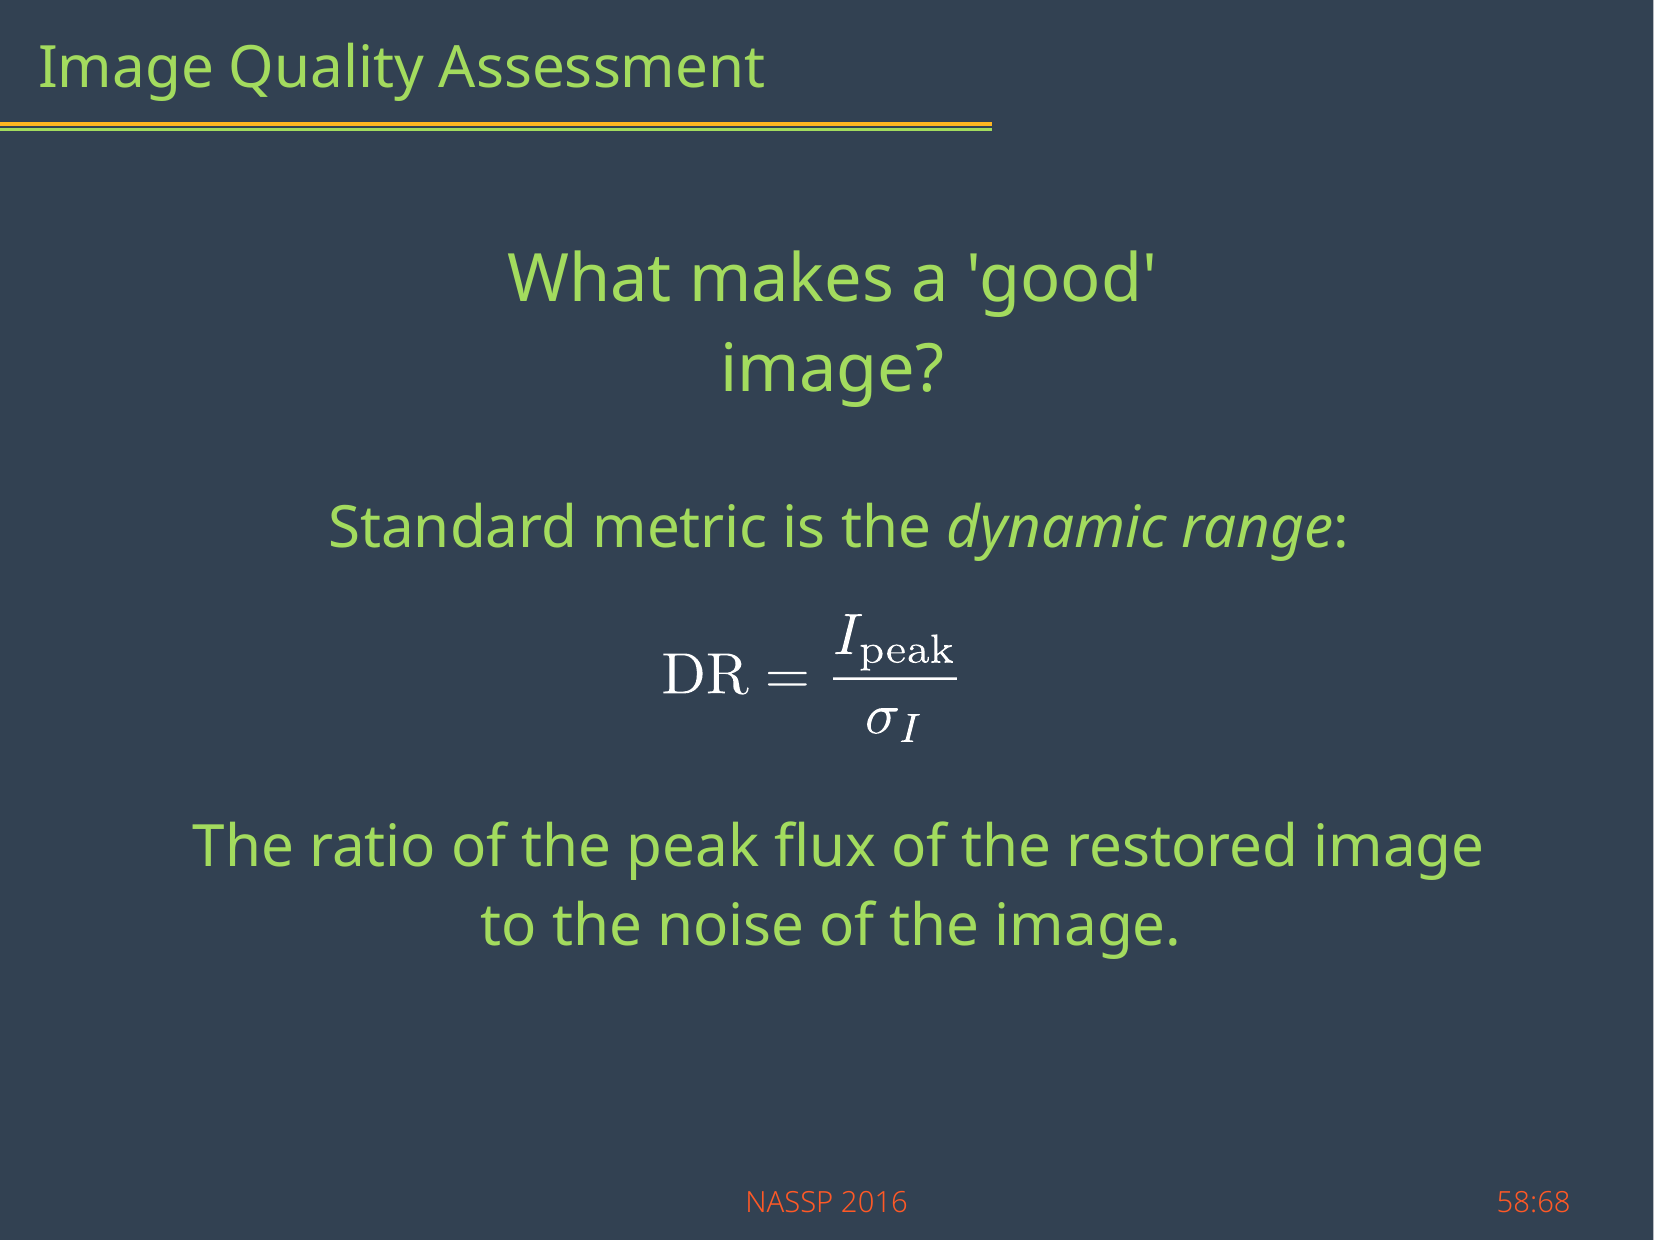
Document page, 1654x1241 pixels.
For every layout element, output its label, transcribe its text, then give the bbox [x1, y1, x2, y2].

text_box The ratio of the peak flux of the restored image to the noise of the image. [159, 796, 1518, 952]
text_box [661, 614, 957, 742]
text_box Image Quality Assessment [23, 17, 1063, 103]
text_box What makes a 'good' image? [424, 222, 1241, 318]
text_box Standard metric is the dynamic range: [159, 477, 1518, 573]
